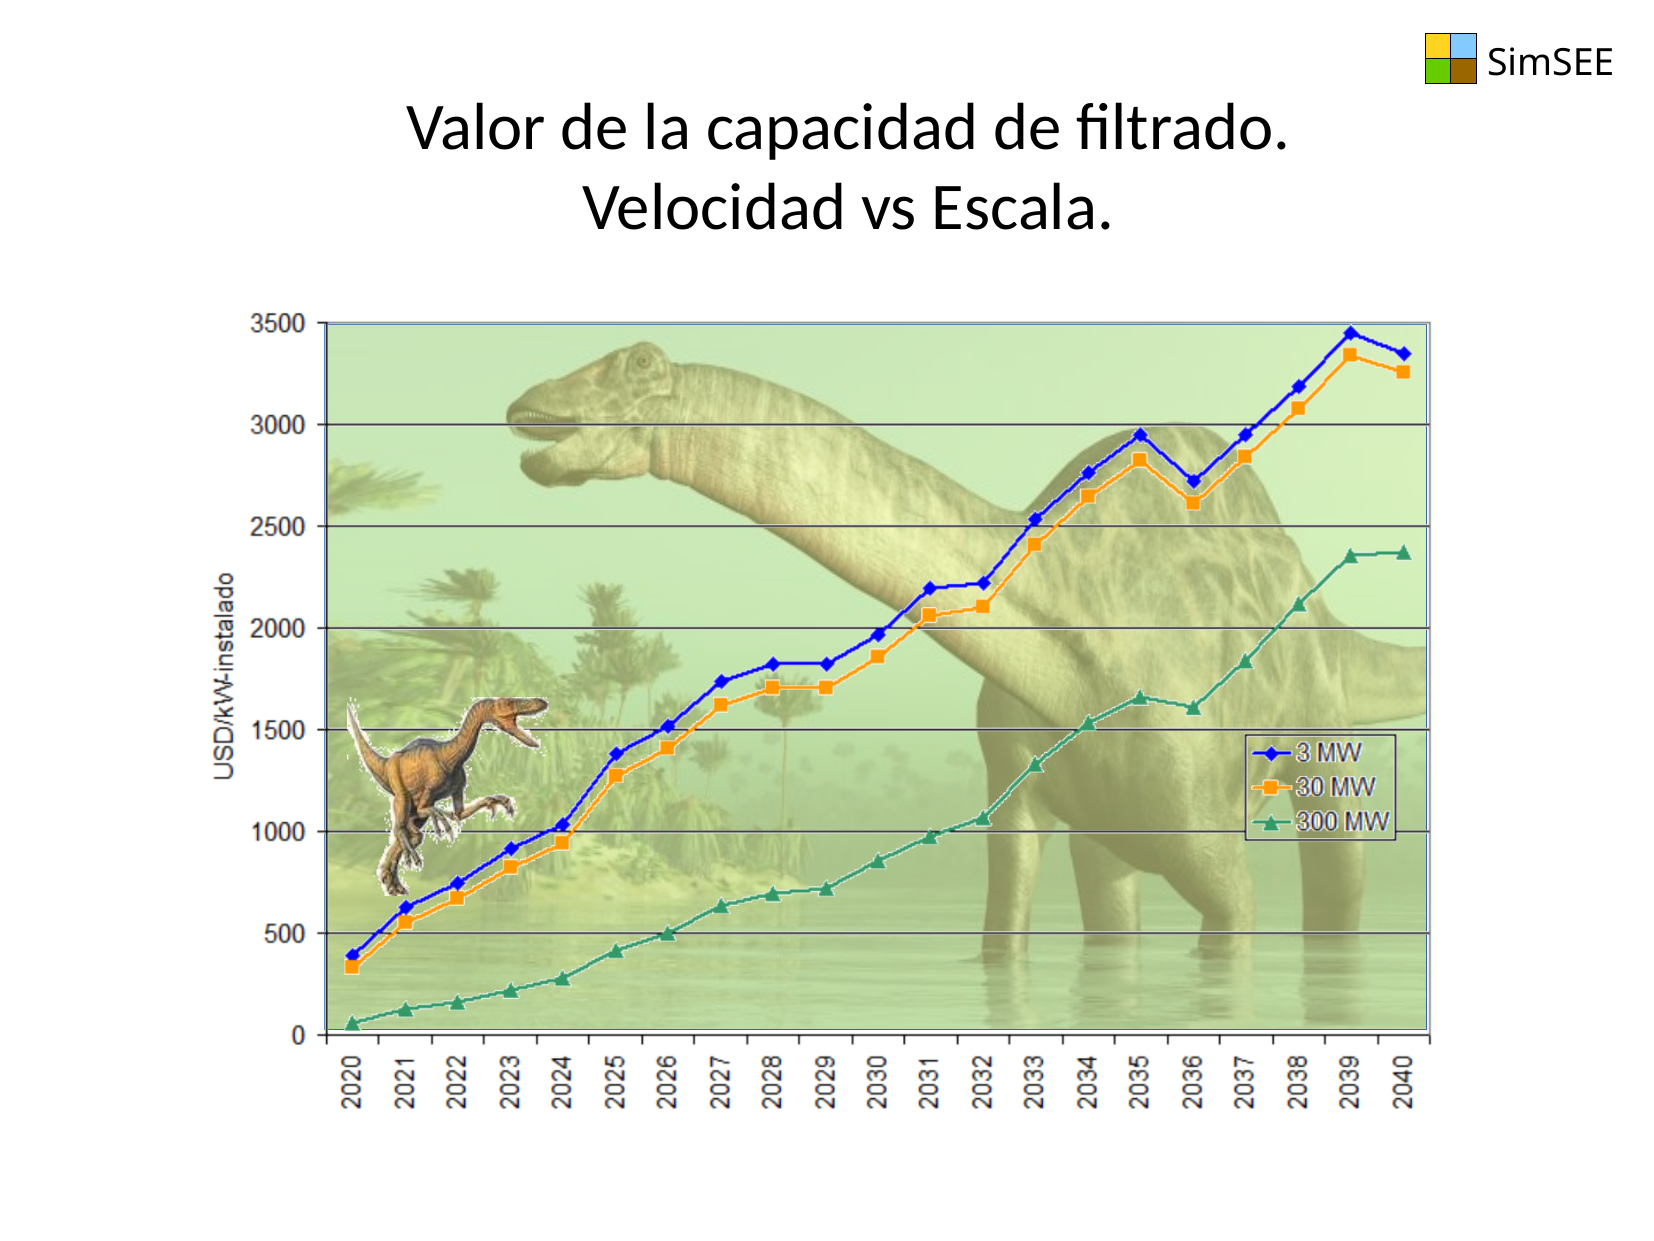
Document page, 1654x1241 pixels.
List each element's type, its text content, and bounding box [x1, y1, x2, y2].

picture [195, 284, 1443, 1121]
title Valor de la capacidad de filtrado. Velocidad vs Escala. [249, 59, 1447, 266]
